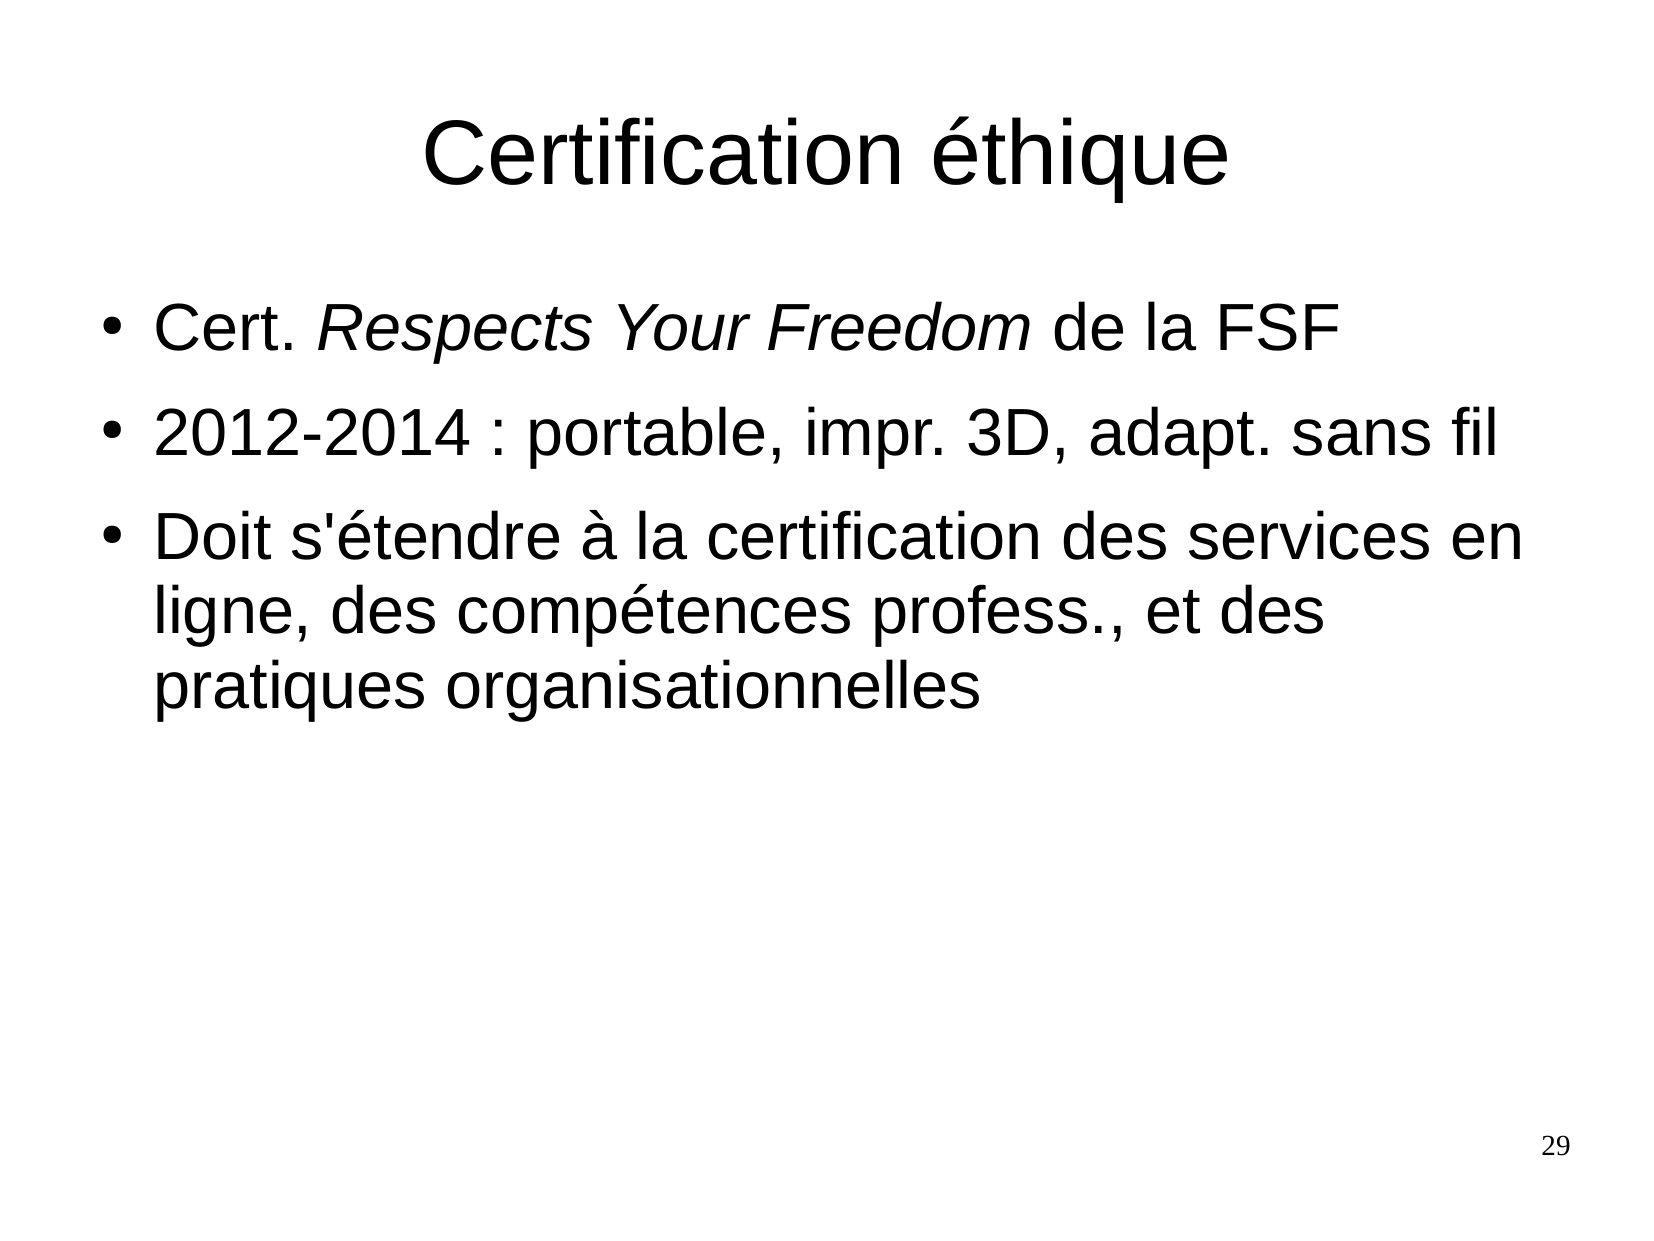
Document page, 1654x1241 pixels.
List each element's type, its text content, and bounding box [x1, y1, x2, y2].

title Certification éthique [82, 49, 1571, 257]
list Cert. Respects Your Freedom de la FSF 2012-2014 : portable, impr. 3D, adapt. sans fil Doit s'étendre à la certification des services en ligne, des compétences profess., et des pratiques organisationnelles [82, 290, 1538, 1010]
